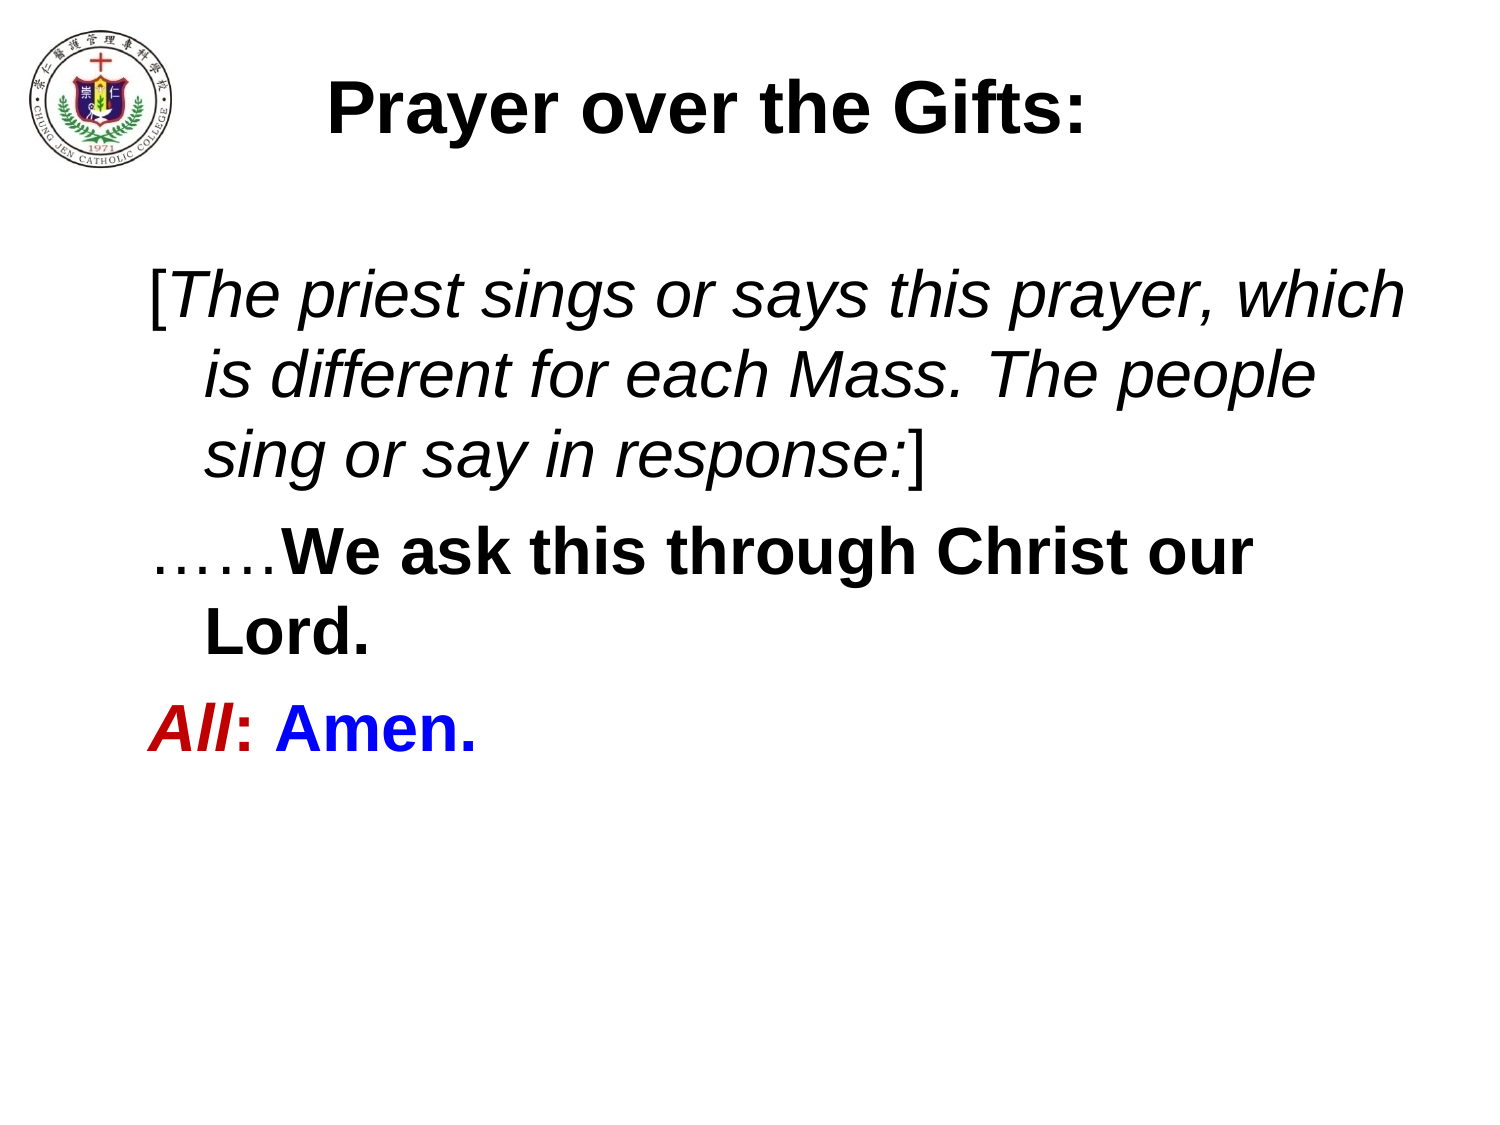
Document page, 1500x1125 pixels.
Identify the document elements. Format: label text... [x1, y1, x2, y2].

list [The priest sings or says this prayer, which is different for each Mass. The people sing or say in response:] ……We ask this through Christ our Lord. All: Amen. [76, 243, 1427, 986]
title Prayer over the Gifts: [147, 42, 1268, 164]
